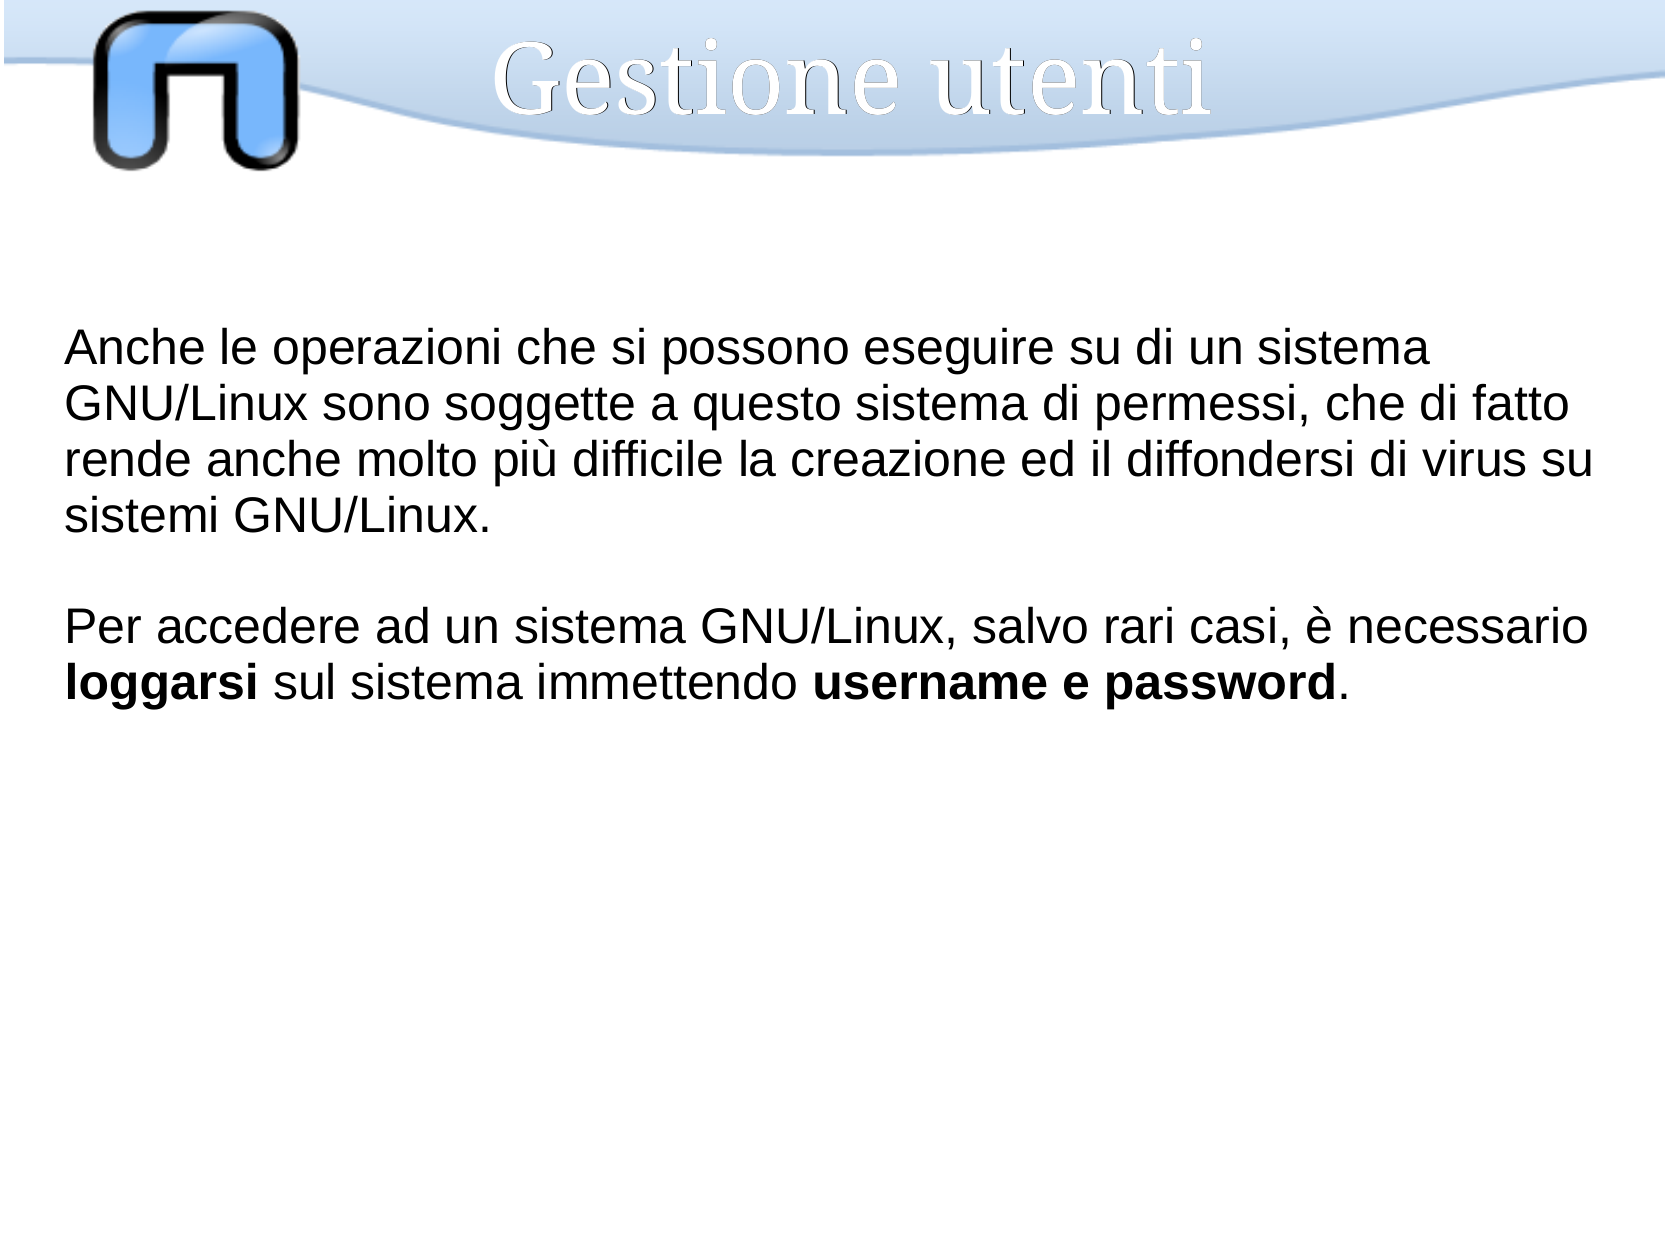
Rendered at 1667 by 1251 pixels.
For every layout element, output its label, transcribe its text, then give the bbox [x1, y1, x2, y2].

picture [0, 0, 1667, 1251]
text_box Gestione utenti [475, 0, 1667, 271]
list Anche le operazioni che si possono eseguire su di un sistema GNU/Linux sono soggette a questo sistema di permessi, che di fatto rende anche molto più difficile la creazione ed il diffondersi di virus su sistemi GNU/Linux. Per accedere ad un sistema GNU/Linux, salvo rari casi, è necessario loggarsi sul sistema immettendo username e password. [58, 313, 1627, 1156]
